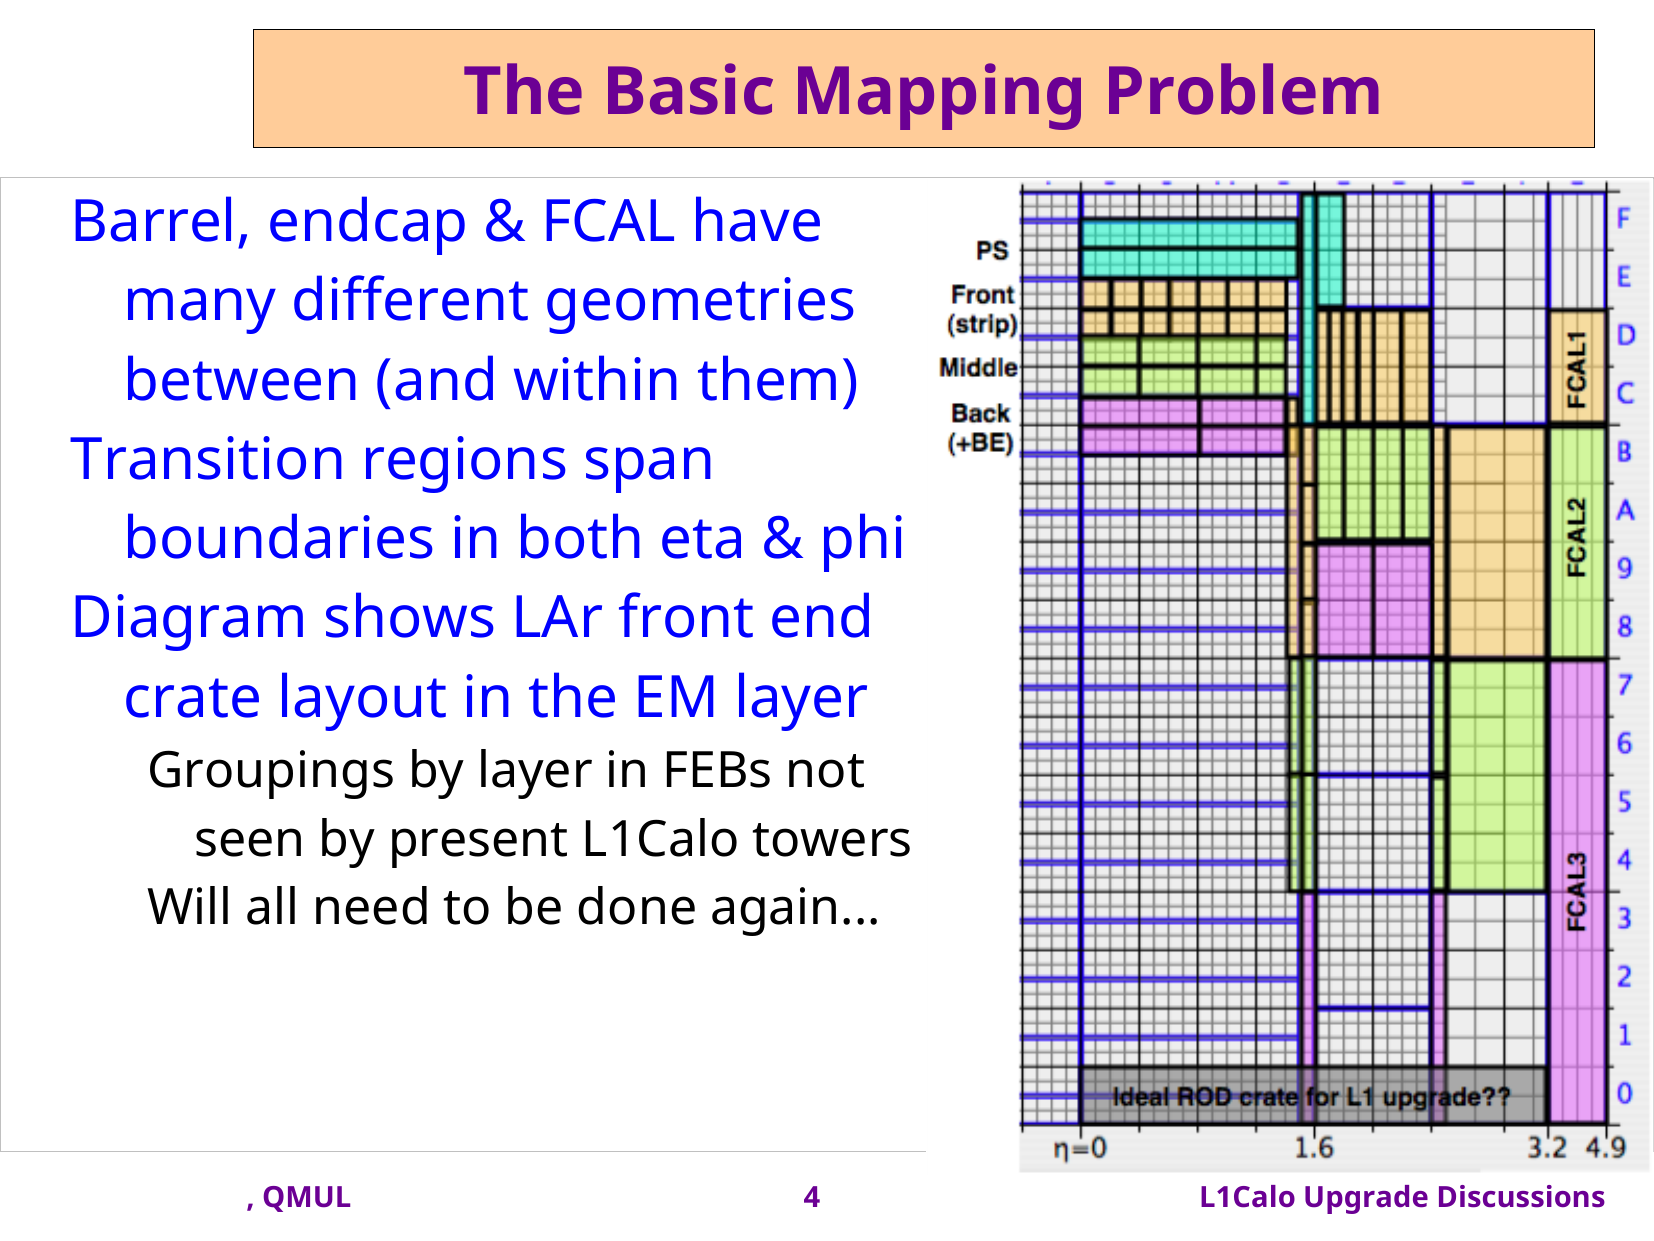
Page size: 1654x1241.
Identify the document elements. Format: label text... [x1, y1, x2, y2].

picture [926, 179, 1654, 1175]
list Barrel, endcap & FCAL have many different geometries between (and within them) Transition regions span boundaries in both eta & phi Diagram shows LAr front end crate layout in the EM layer Groupings by layer in FEBs not seen by present L1Calo towers Will all need to be done again... [52, 179, 926, 1099]
title The Basic Mapping Problem [253, 29, 1595, 148]
